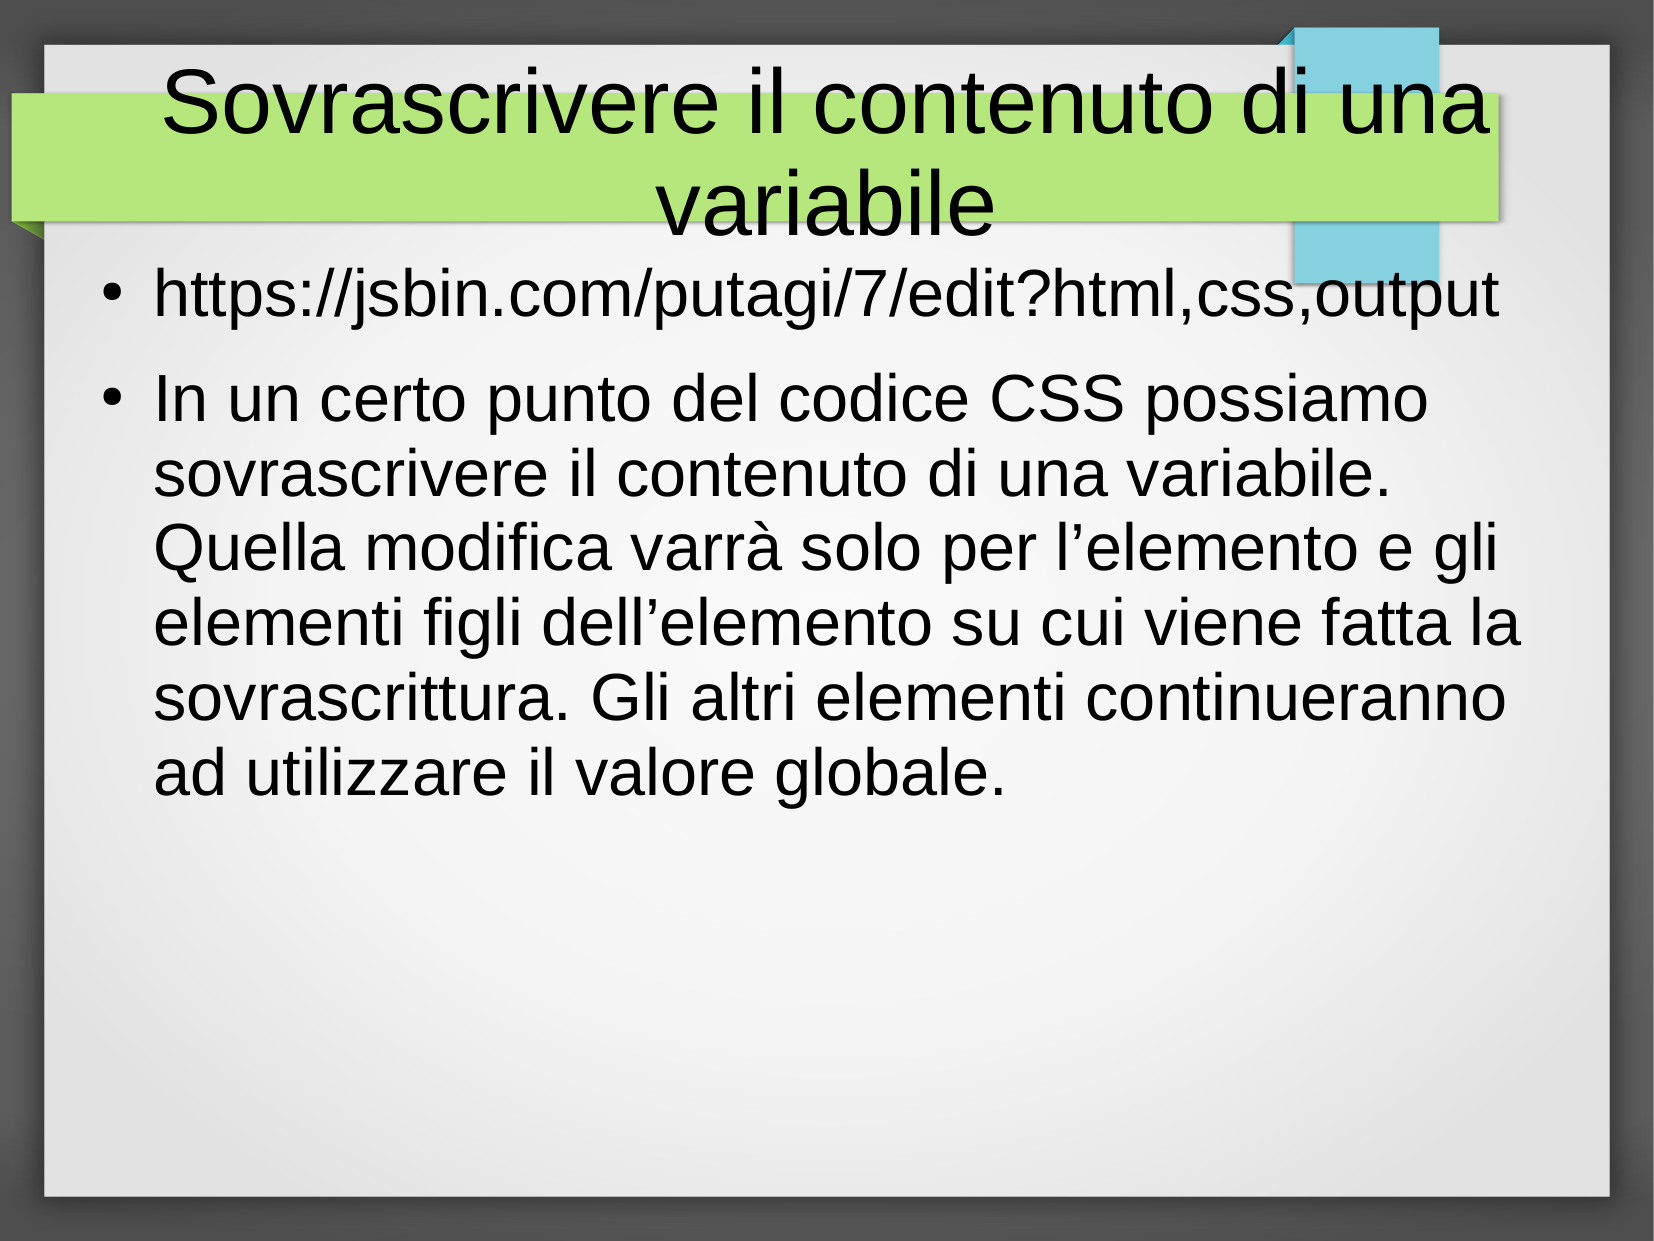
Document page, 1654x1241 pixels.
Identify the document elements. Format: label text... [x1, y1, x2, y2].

title Sovrascrivere il contenuto di una variabile [82, 49, 1571, 256]
picture [0, 0, 1654, 1241]
list https://jsbin.com/putagi/7/edit?html,css,output In un certo punto del codice CSS possiamo sovrascrivere il contenuto di una variabile. Quella modifica varrà solo per l’elemento e gli elementi figli dell’elemento su cui viene fatta la sovrascrittura. Gli altri elementi continueranno ad utilizzare il valore globale. [82, 256, 1571, 1182]
